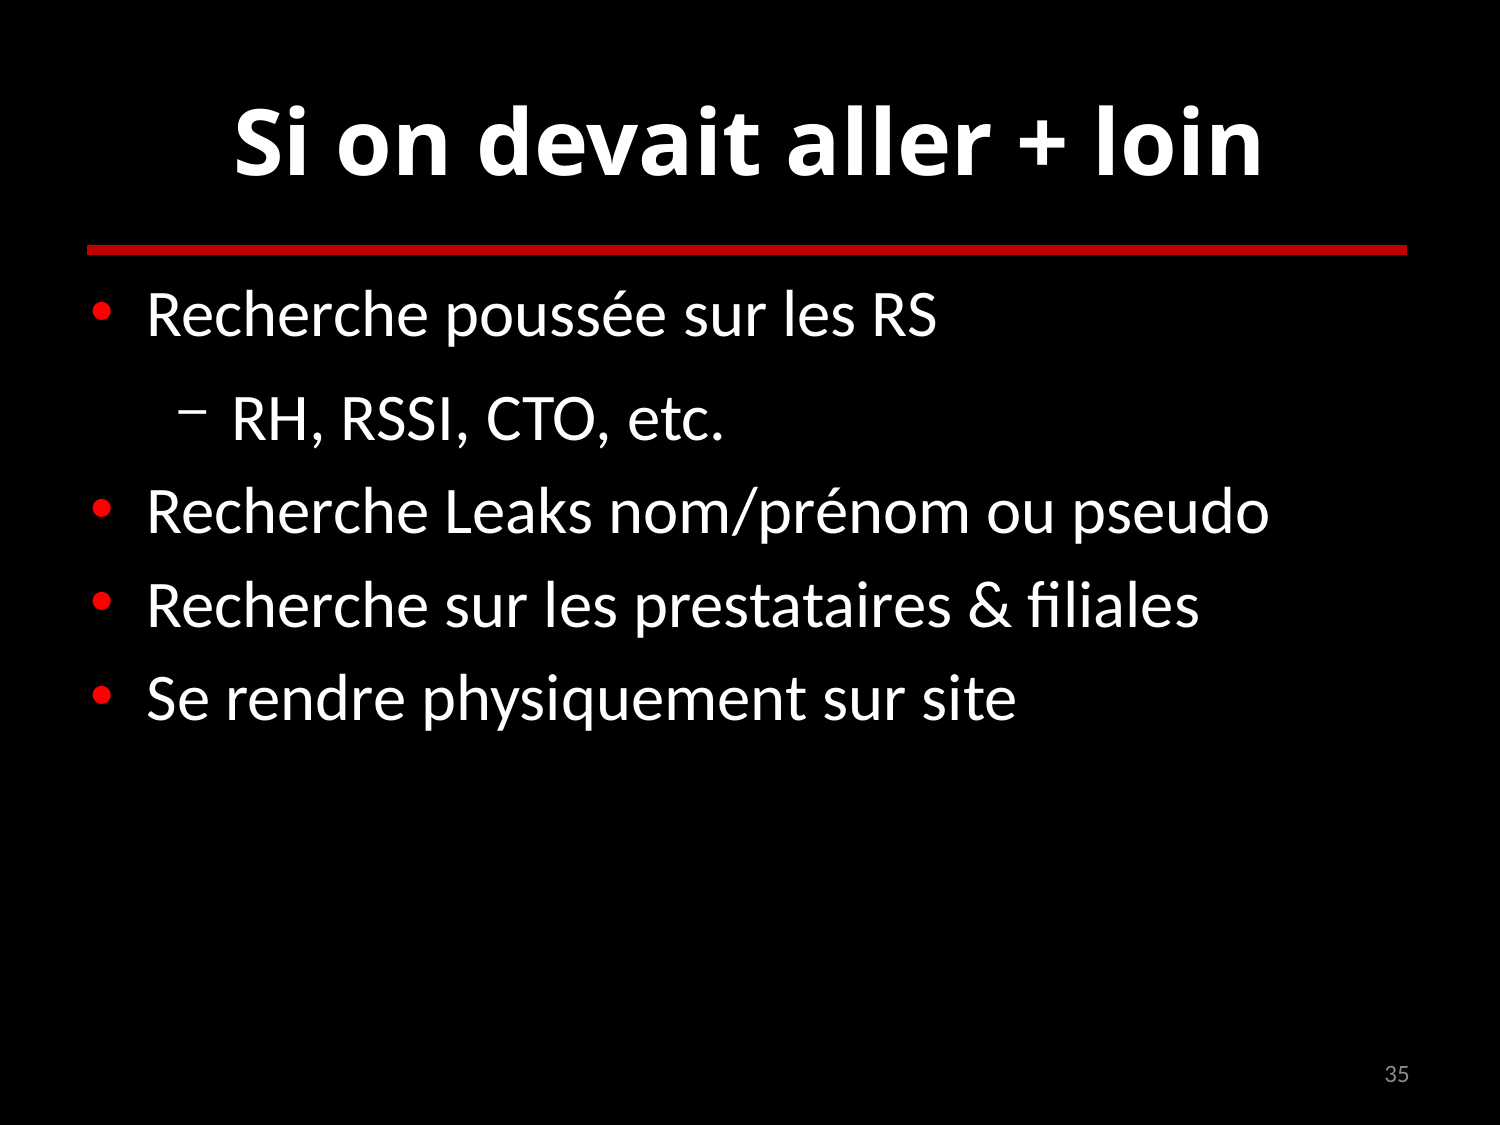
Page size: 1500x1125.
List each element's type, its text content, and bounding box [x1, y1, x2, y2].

list Recherche poussée sur les RS RH, RSSI, CTO, etc. Recherche Leaks nom/prénom ou pseudo Recherche sur les prestataires & filiales Se rendre physiquement sur site [75, 262, 1425, 1005]
title Si on devait aller + loin [75, 45, 1425, 233]
slide_number <numéro> [1074, 1042, 1425, 1103]
